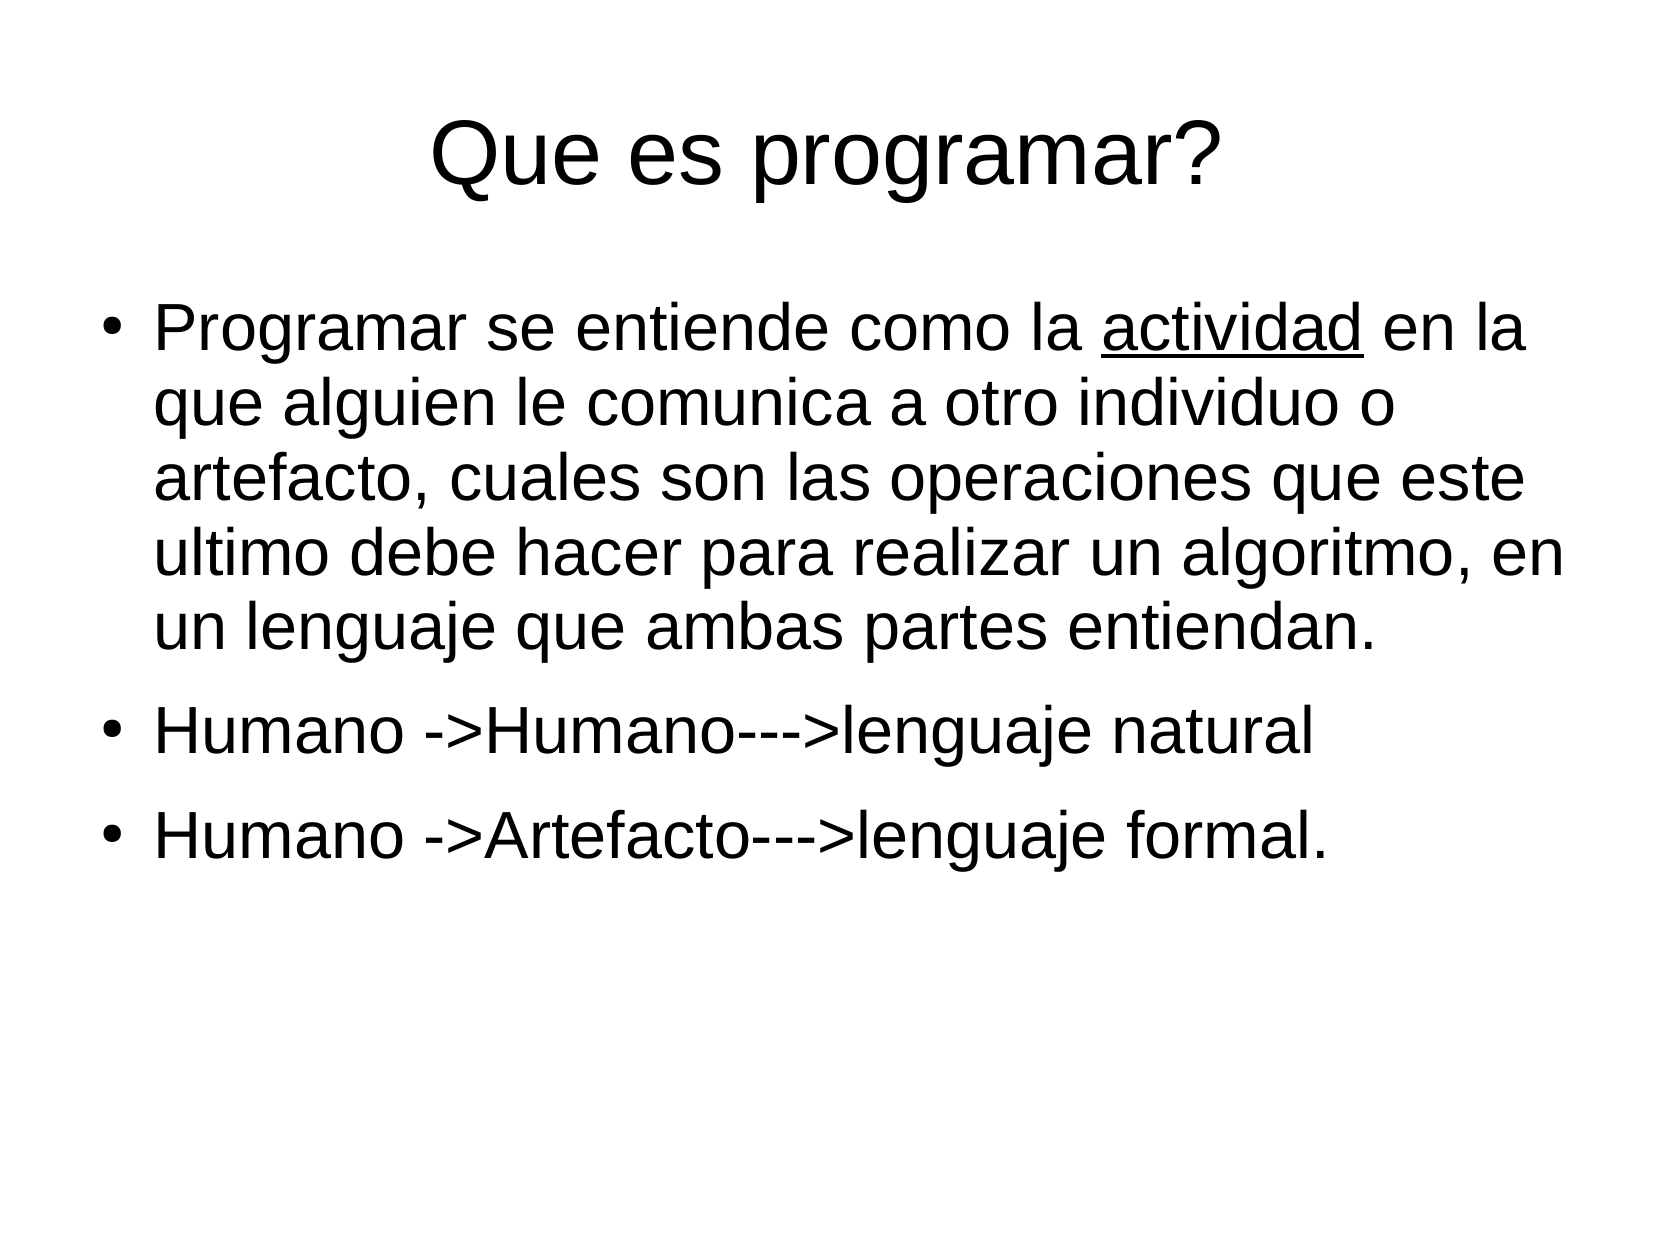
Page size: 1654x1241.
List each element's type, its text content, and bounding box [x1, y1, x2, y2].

title Que es programar? [82, 49, 1571, 257]
list Programar se entiende como la actividad en la que alguien le comunica a otro individuo o artefacto, cuales son las operaciones que este ultimo debe hacer para realizar un algoritmo, en un lenguaje que ambas partes entiendan. Humano ->Humano--->lenguaje natural Humano ->Artefacto--->lenguaje formal. [82, 290, 1571, 1010]
